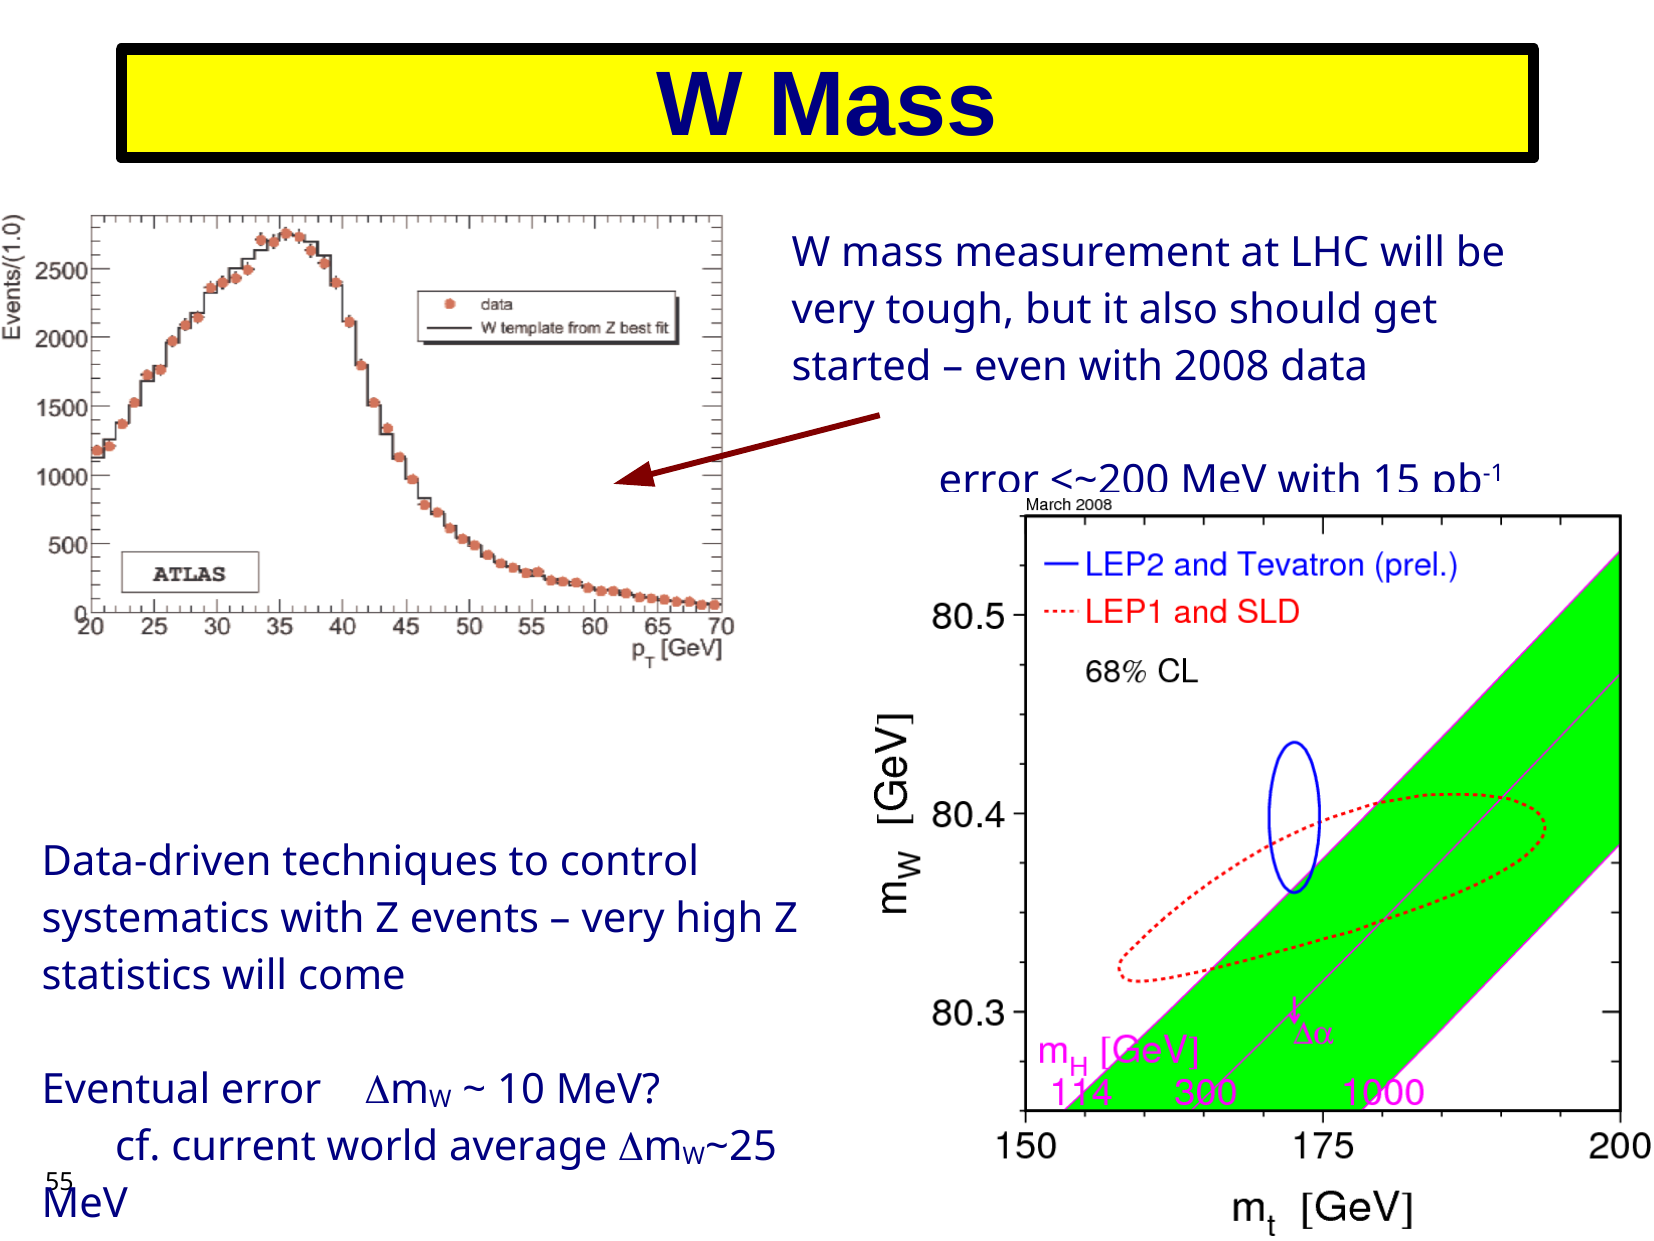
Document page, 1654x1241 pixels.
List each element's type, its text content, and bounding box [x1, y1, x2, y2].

title W Mass [121, 49, 1534, 158]
text_box W mass measurement at LHC will be very tough, but it also should get started – even with 2008 data error <~200 MeV with 15 pb-1 [791, 221, 1528, 466]
picture [0, 190, 759, 692]
picture [873, 492, 1654, 1241]
text_box Data-driven techniques to control systematics with Z events – very high Z statistics will come Eventual error DmW ~ 10 MeV? cf. current world average DmW~25 MeV [41, 831, 863, 1174]
